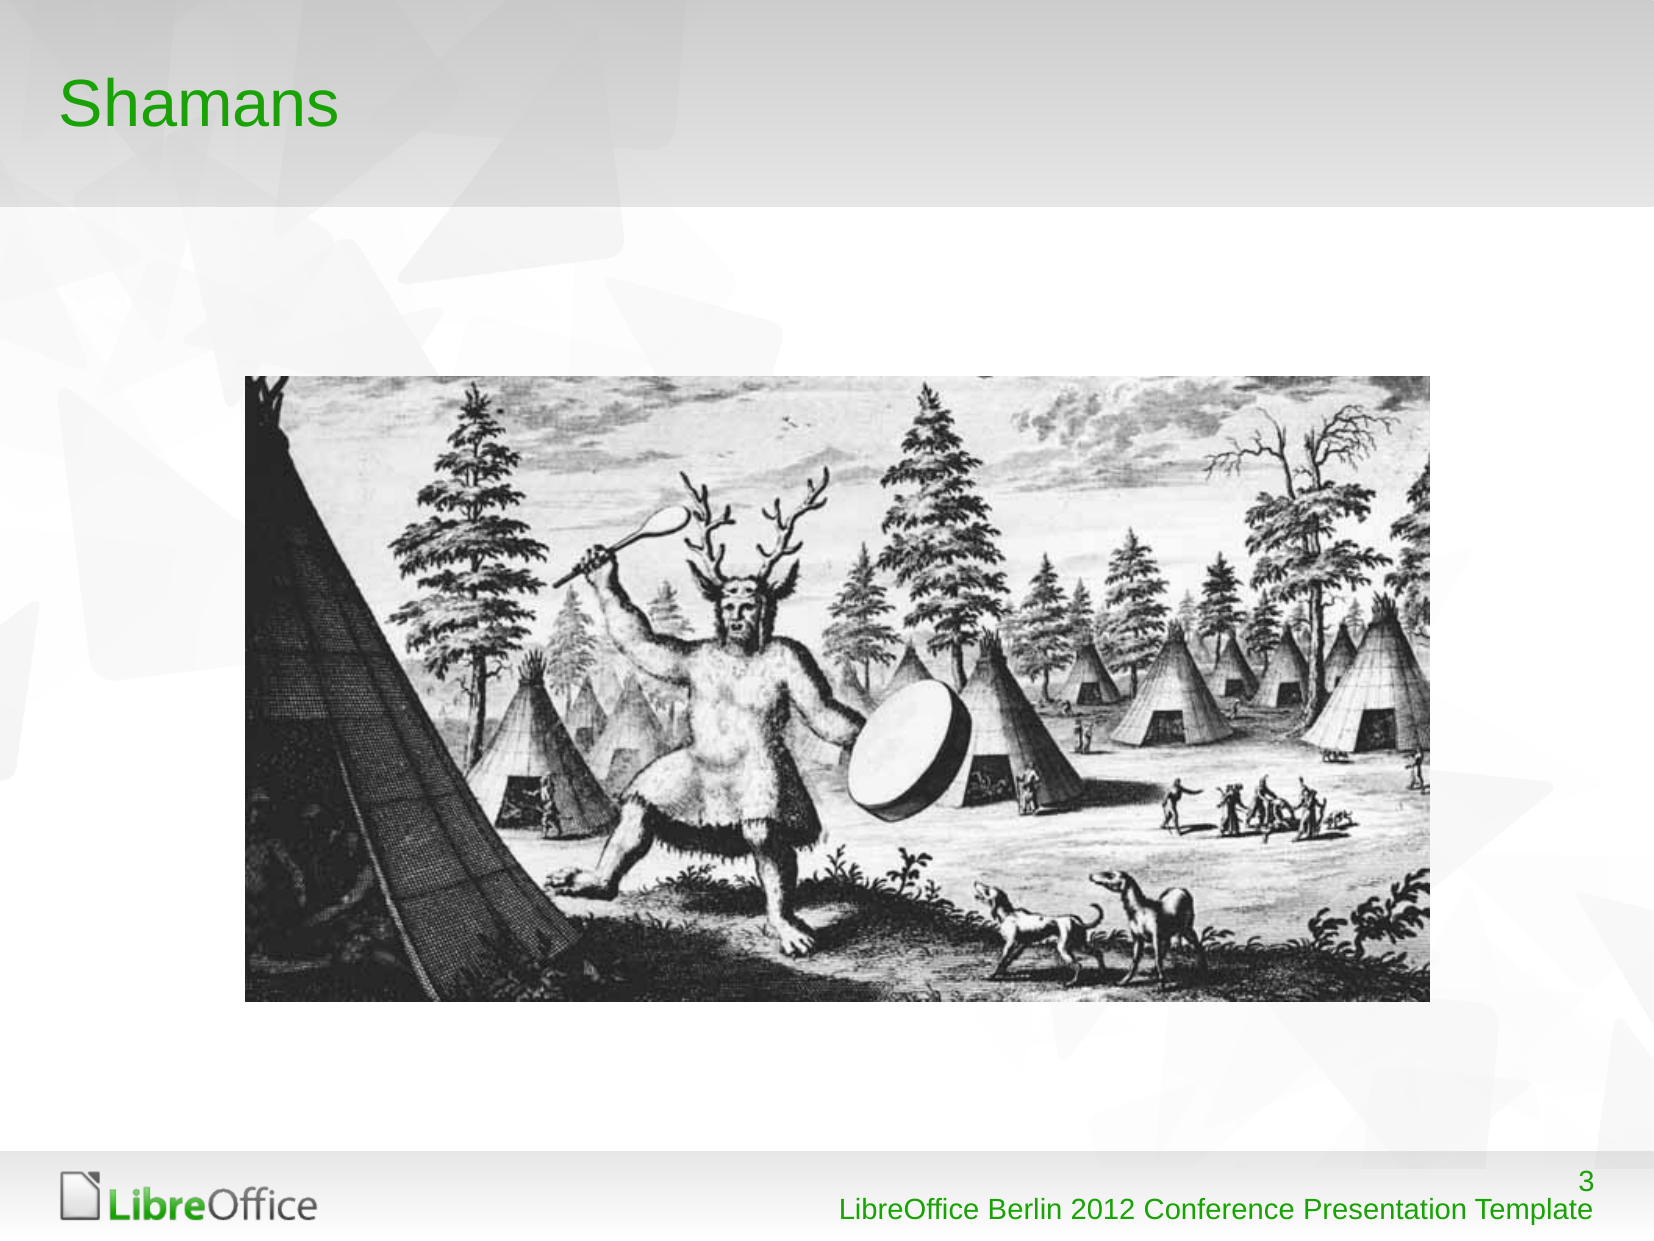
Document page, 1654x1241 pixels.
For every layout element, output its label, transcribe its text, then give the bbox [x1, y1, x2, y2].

picture [41, 1152, 337, 1240]
title Shamans [59, 29, 1595, 178]
picture [0, 0, 1654, 1169]
